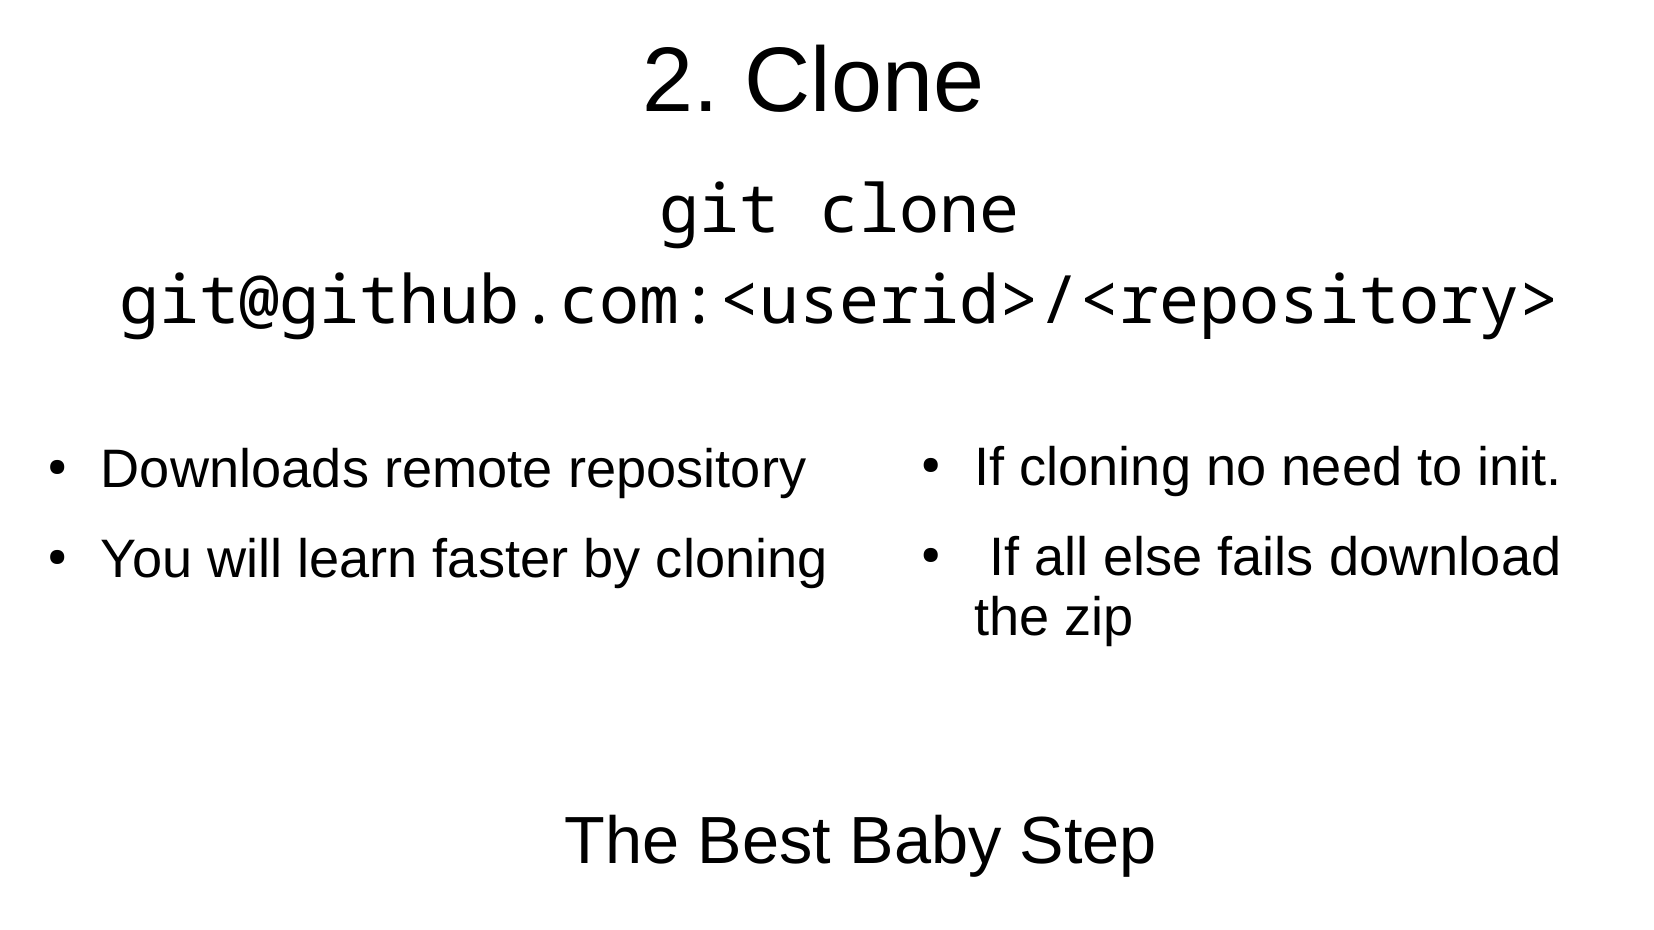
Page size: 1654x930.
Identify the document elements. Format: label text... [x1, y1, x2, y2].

list If cloning no need to init. If all else fails download the zip [903, 436, 1571, 712]
list Downloads remote repository You will learn faster by cloning [29, 438, 886, 930]
list The Best Baby Step [117, 712, 1606, 930]
title git clone git@github.com:<userid>/<repository> [0, 138, 1653, 366]
title 2. Clone [82, 1, 1571, 138]
